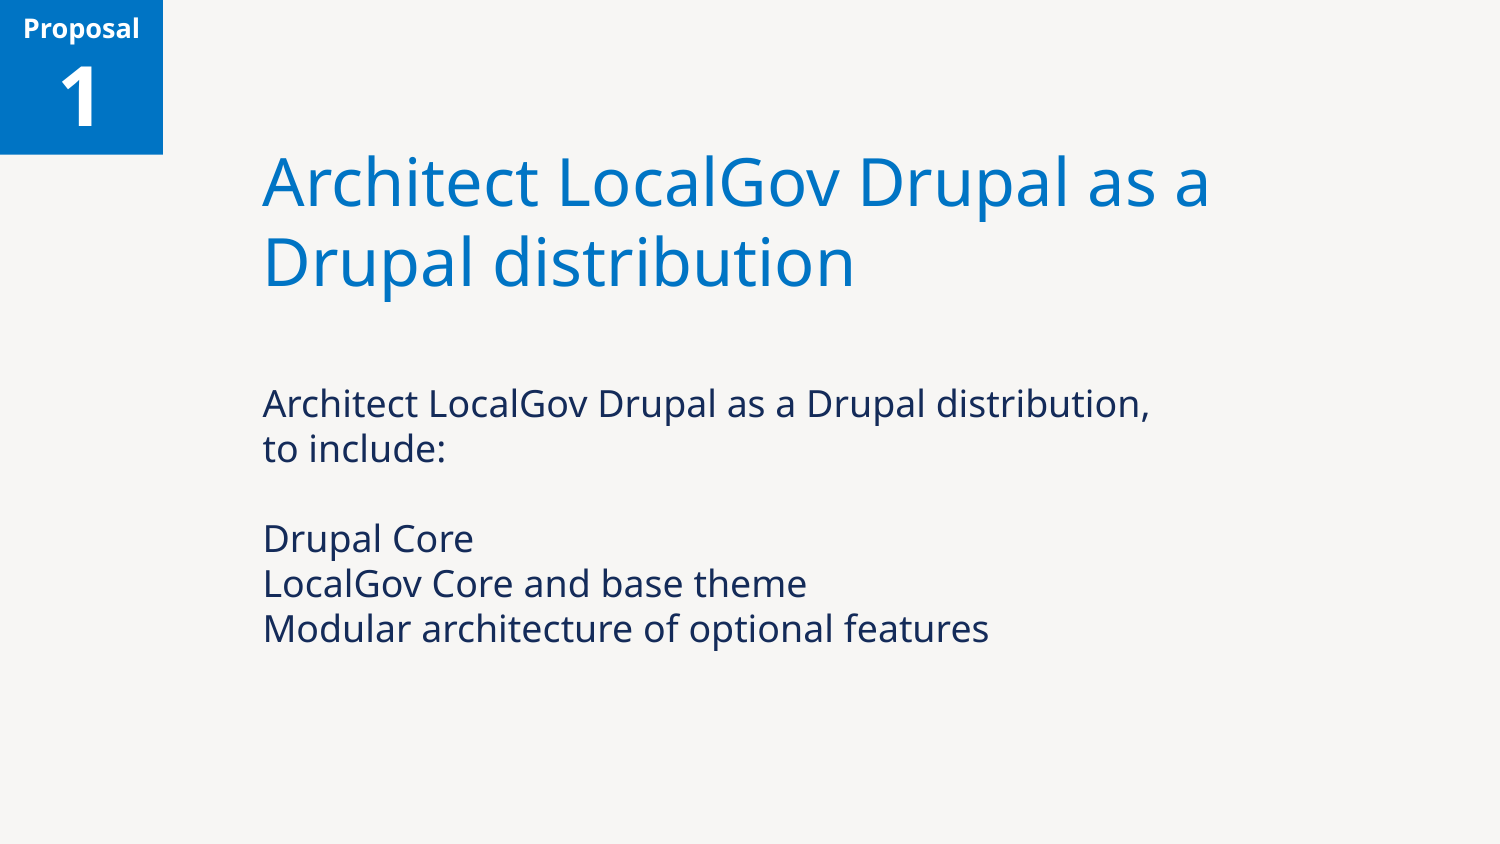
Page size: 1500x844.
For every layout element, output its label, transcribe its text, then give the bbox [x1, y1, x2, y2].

title Architect LocalGov Drupal as a Drupal distribution Architect LocalGov Drupal as a Drupal distribution, to include: Drupal Core LocalGov Core and base theme Modular architecture of optional features [262, 140, 1371, 798]
text_box Proposal 1 [0, 0, 163, 155]
